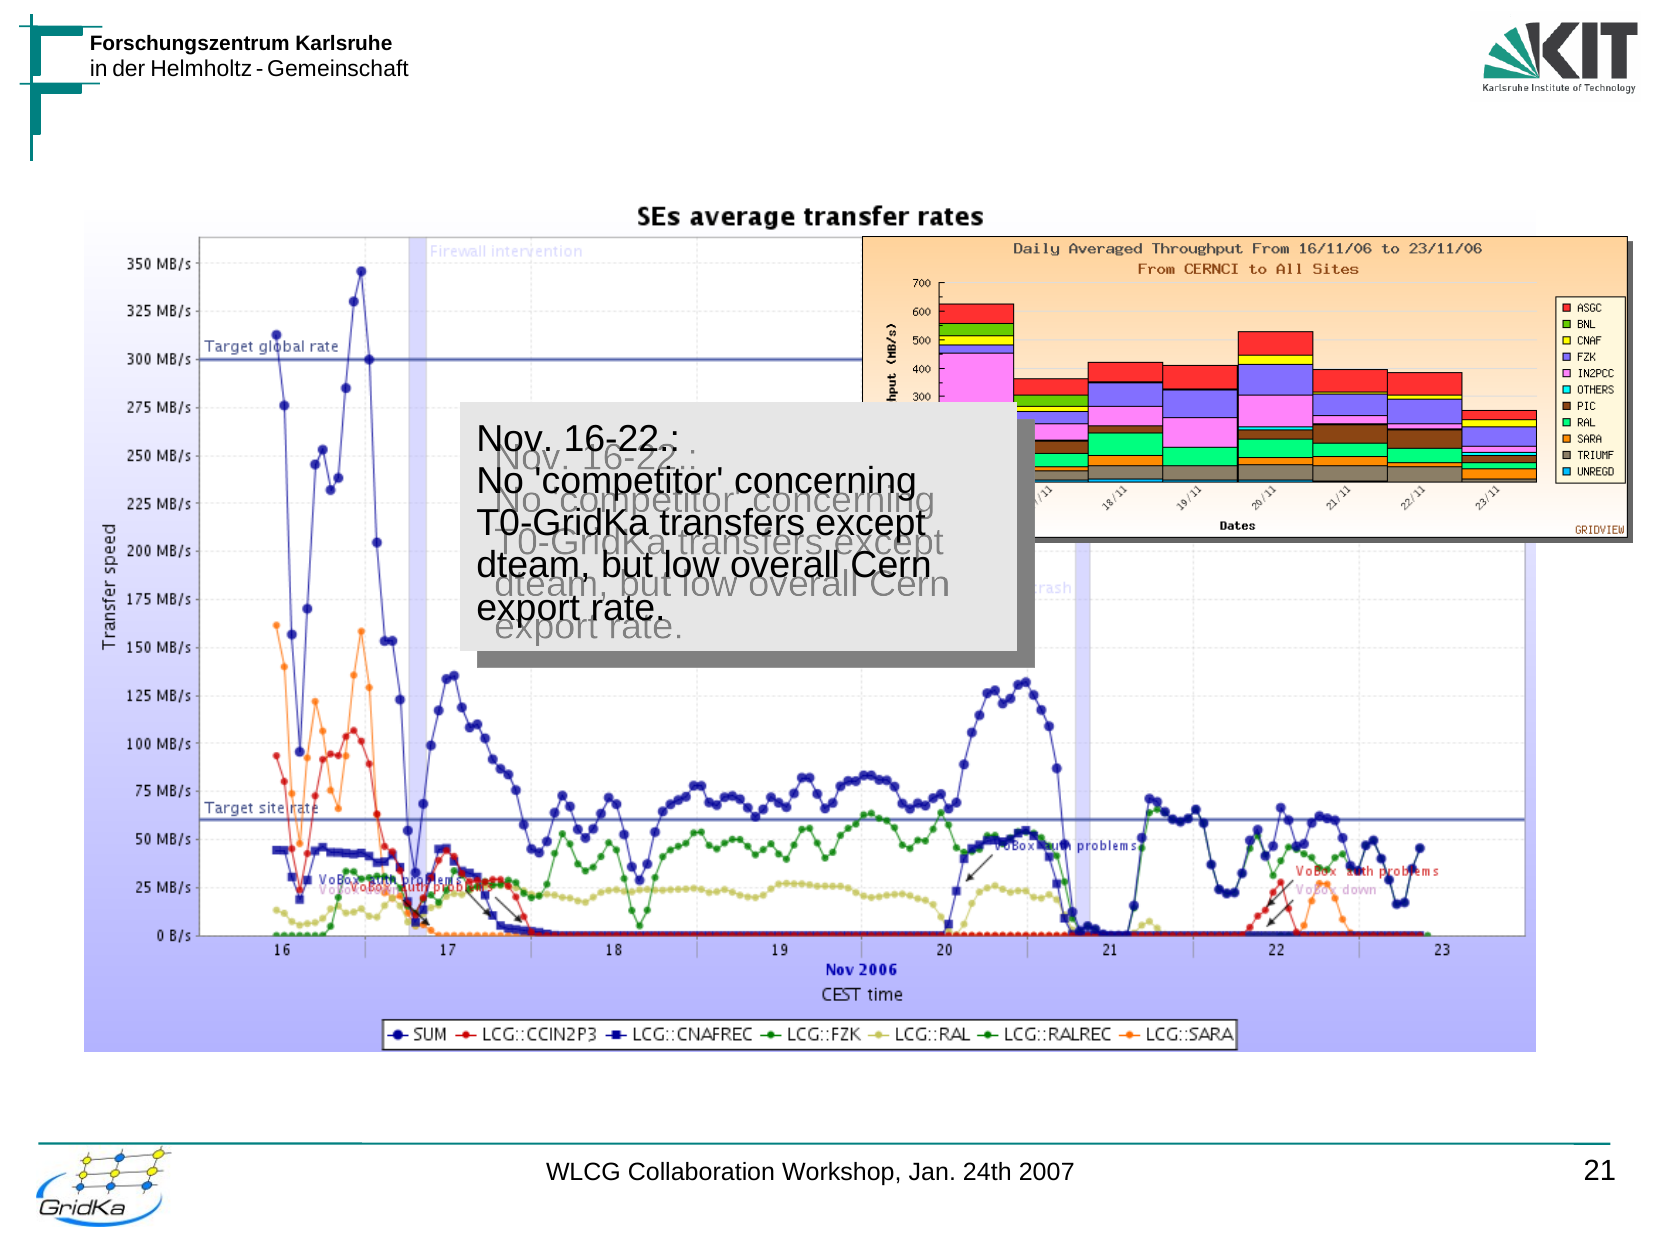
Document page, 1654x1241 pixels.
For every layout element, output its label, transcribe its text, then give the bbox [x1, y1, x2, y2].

text_box [258, 272, 288, 372]
picture [84, 200, 1633, 1052]
text_box Nov. 16-22.: No 'competitor' concerning T0-GridKa transfers except dteam, but low overall Cern export rate. [461, 410, 1022, 636]
picture [36, 1145, 172, 1227]
text_box [460, 402, 1017, 651]
picture [1470, 11, 1641, 102]
